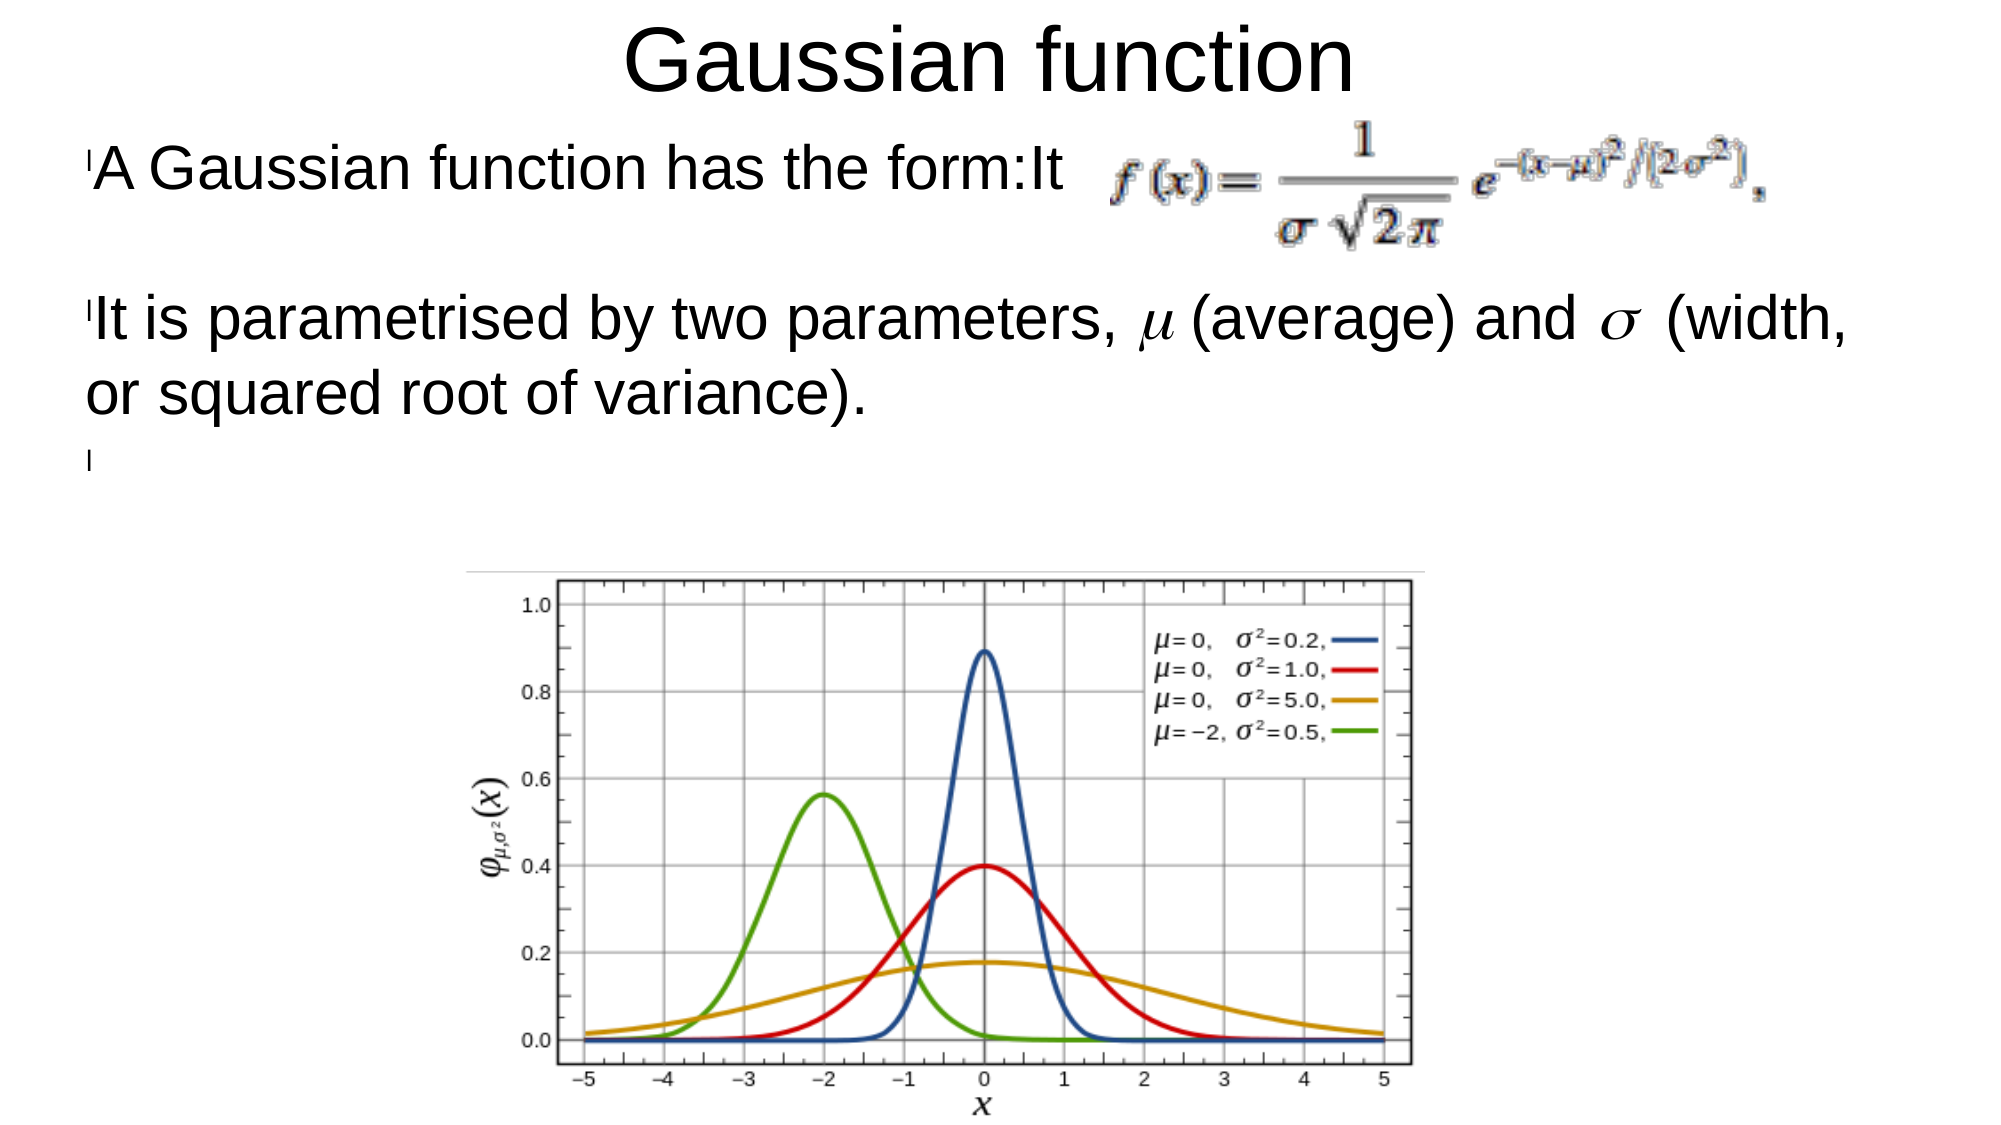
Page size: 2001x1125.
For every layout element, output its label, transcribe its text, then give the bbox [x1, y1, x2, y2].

text_box A Gaussian function has the form:It It is parametrised by two parameters, m (average) and s (width, or squared root of variance). [70, 120, 1871, 773]
text_box Gaussian function [90, 0, 1890, 180]
picture [465, 569, 1425, 1125]
picture [1110, 119, 1770, 255]
